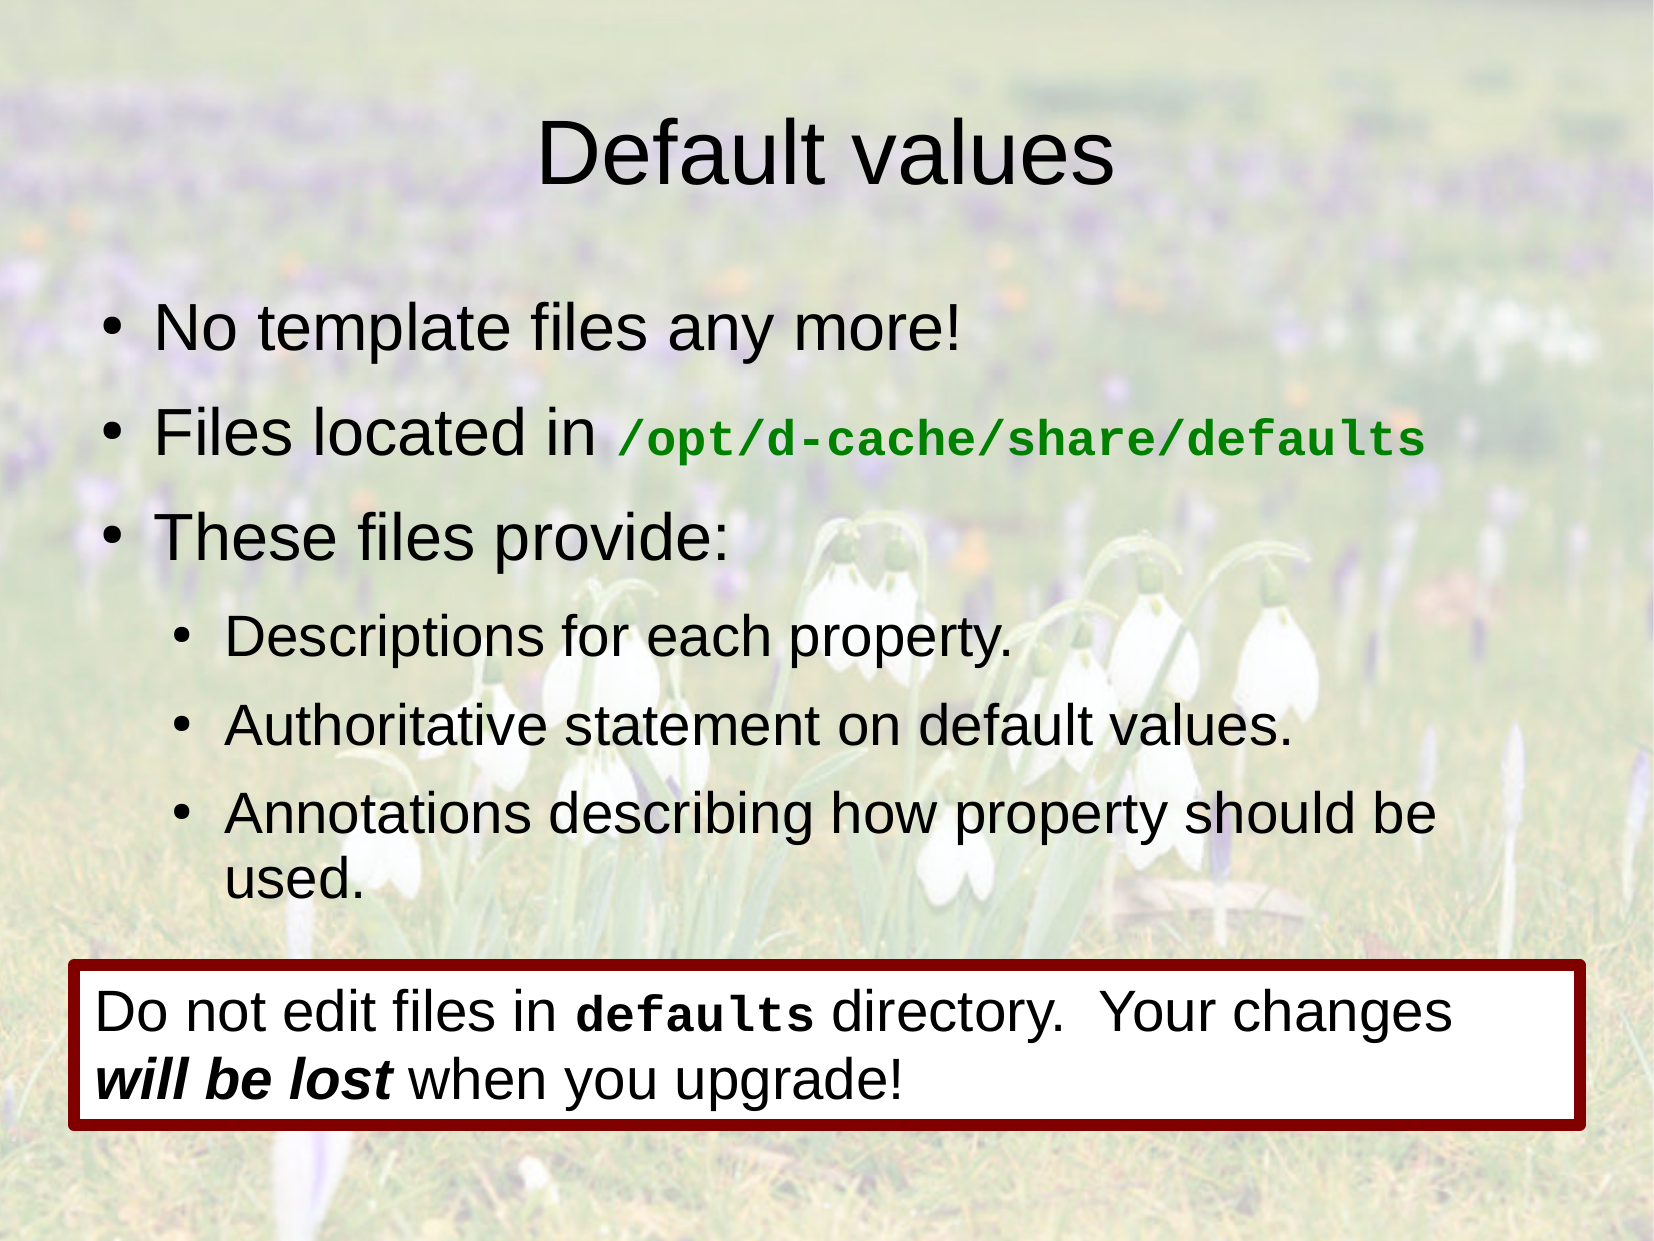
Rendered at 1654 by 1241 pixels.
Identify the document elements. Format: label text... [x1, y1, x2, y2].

title Default values [82, 49, 1571, 257]
text_box Do not edit files in defaults directory. Your changes will be lost when you upgrade! [73, 965, 1580, 1125]
picture [0, 0, 1654, 1241]
list No template files any more! Files located in /opt/d-cache/share/defaults These files provide: Descriptions for each property. Authoritative statement on default values. Annotations describing how property should be used. [82, 290, 1571, 959]
